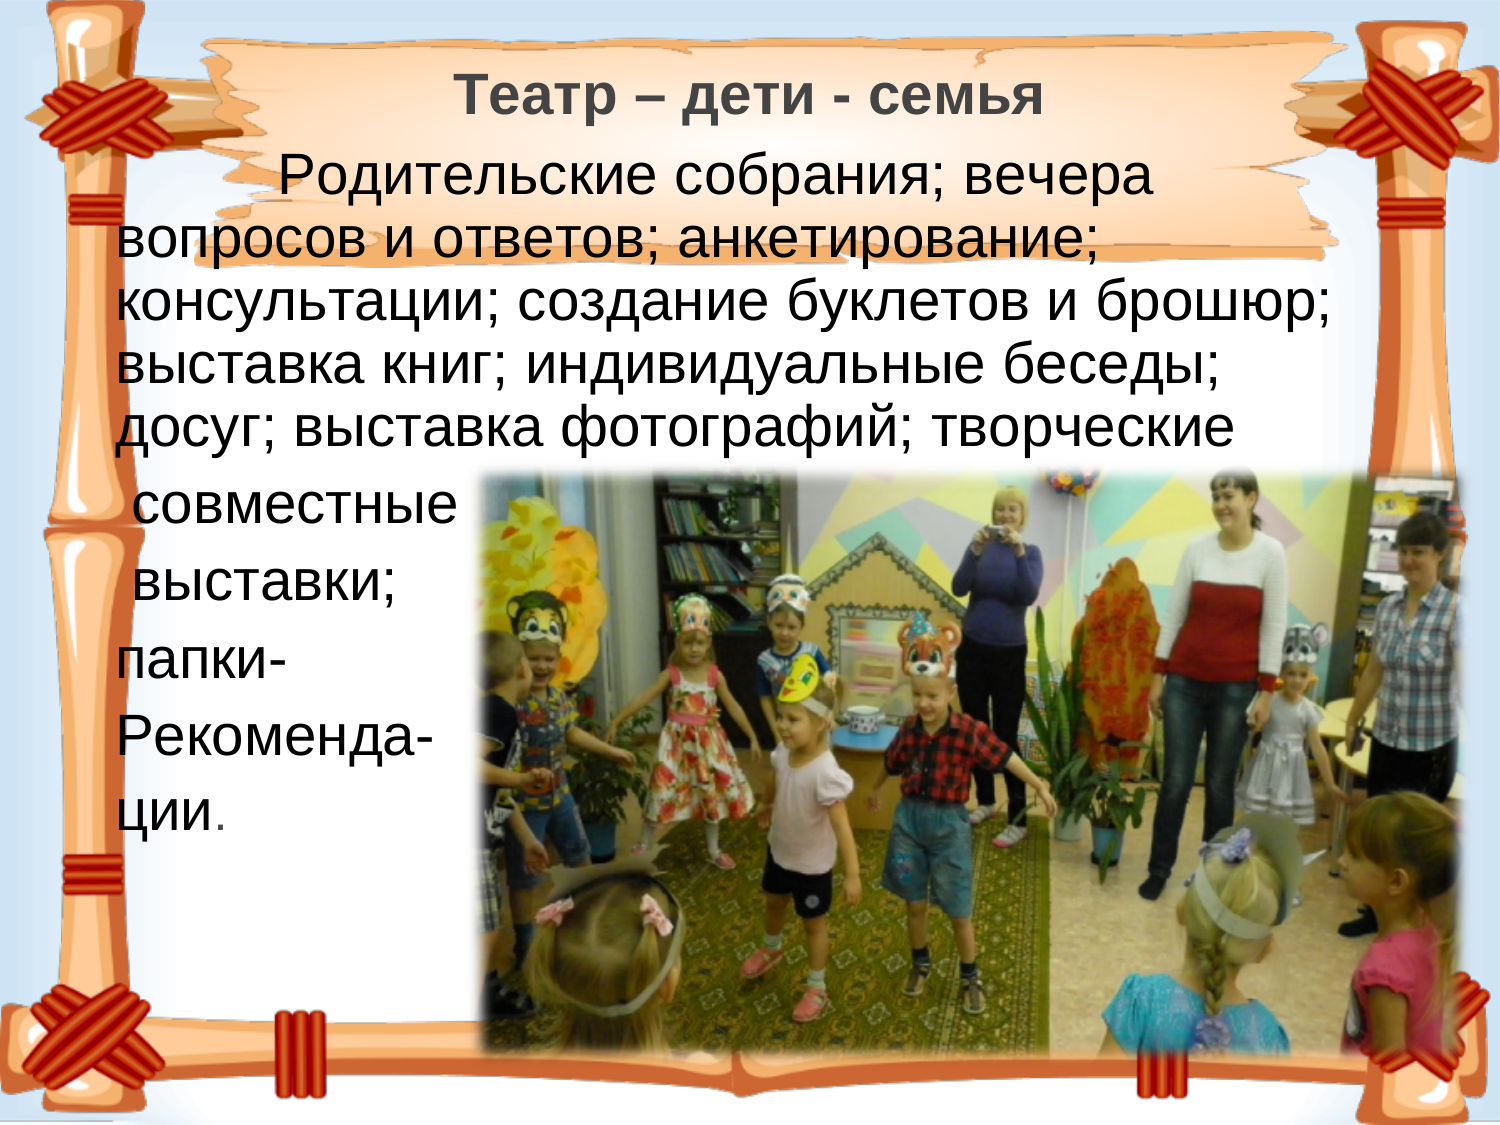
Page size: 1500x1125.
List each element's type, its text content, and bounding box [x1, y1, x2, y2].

list Родительские собрания; вечера вопросов и ответов; анкетирование; консультации; создание буклетов и брошюр; выставка книг; индивидуальные беседы; досуг; выставка фотографий; творческие совместные выставки; папки- Рекоменда- ции. [100, 136, 1353, 1000]
title Театр – дети - семья [206, 45, 1294, 136]
picture [0, 0, 1500, 1125]
